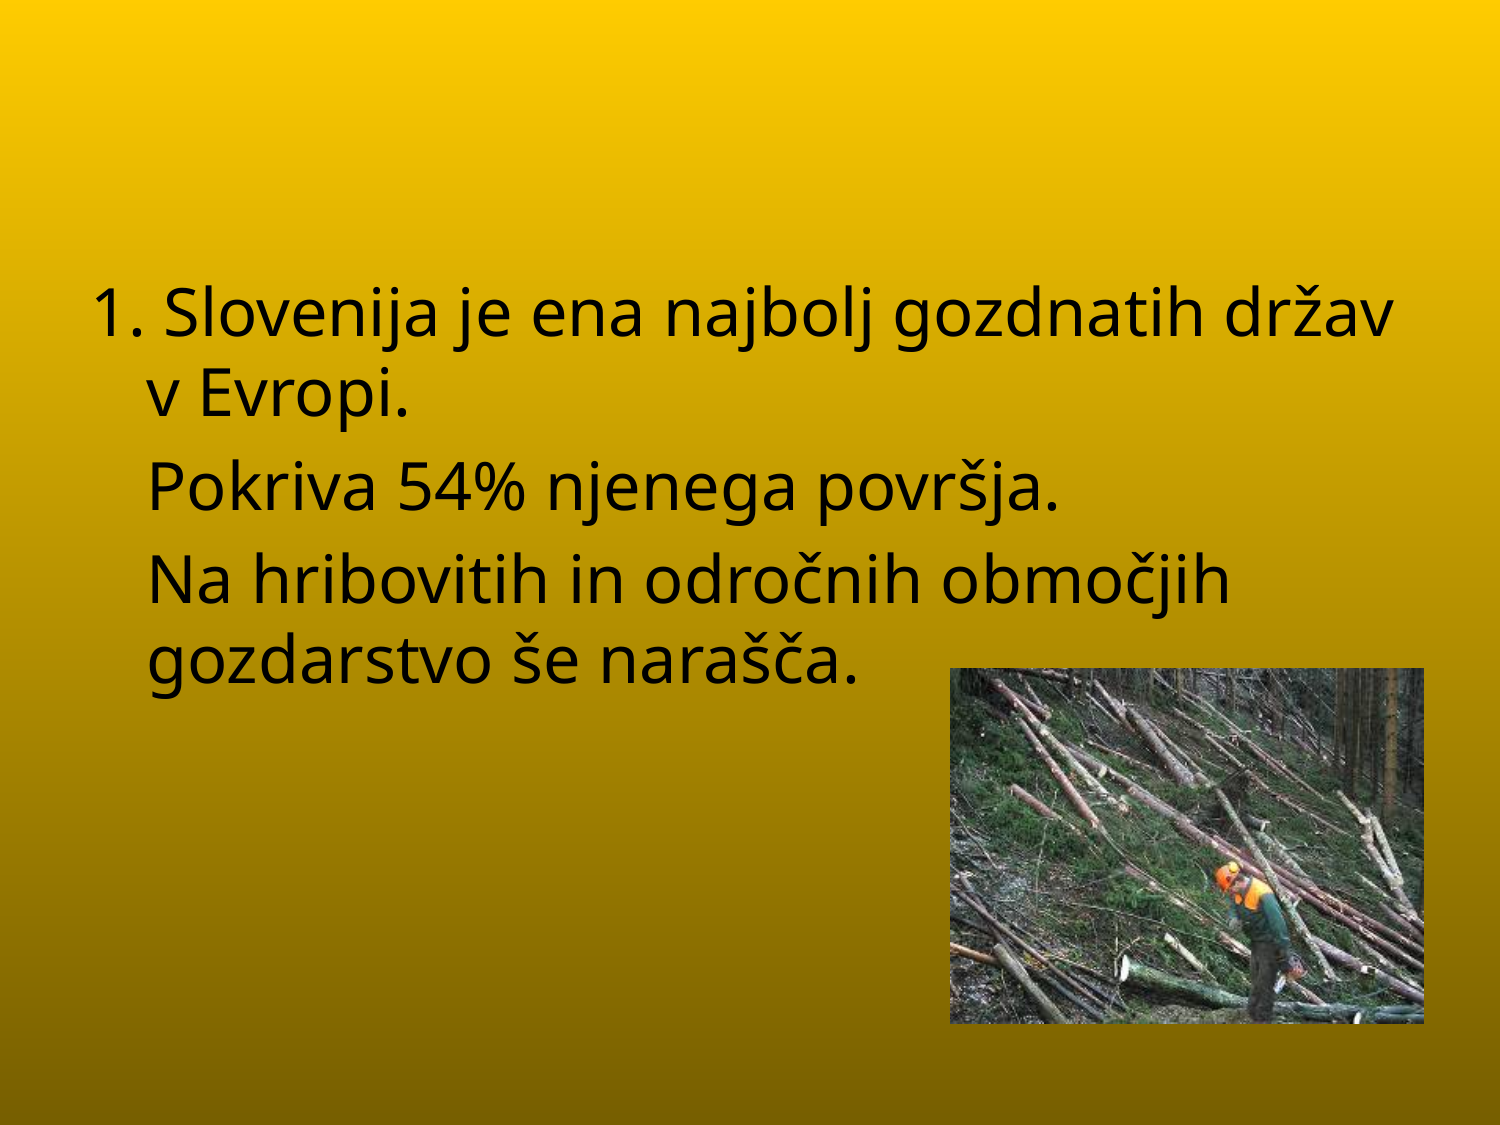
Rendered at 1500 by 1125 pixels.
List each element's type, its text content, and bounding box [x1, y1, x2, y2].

list 1. Slovenija je ena najbolj gozdnatih držav v Evropi. Pokriva 54% njenega površja. Na hribovitih in odročnih območjih gozdarstvo še narašča. [75, 262, 1425, 1005]
picture [950, 668, 1424, 1024]
